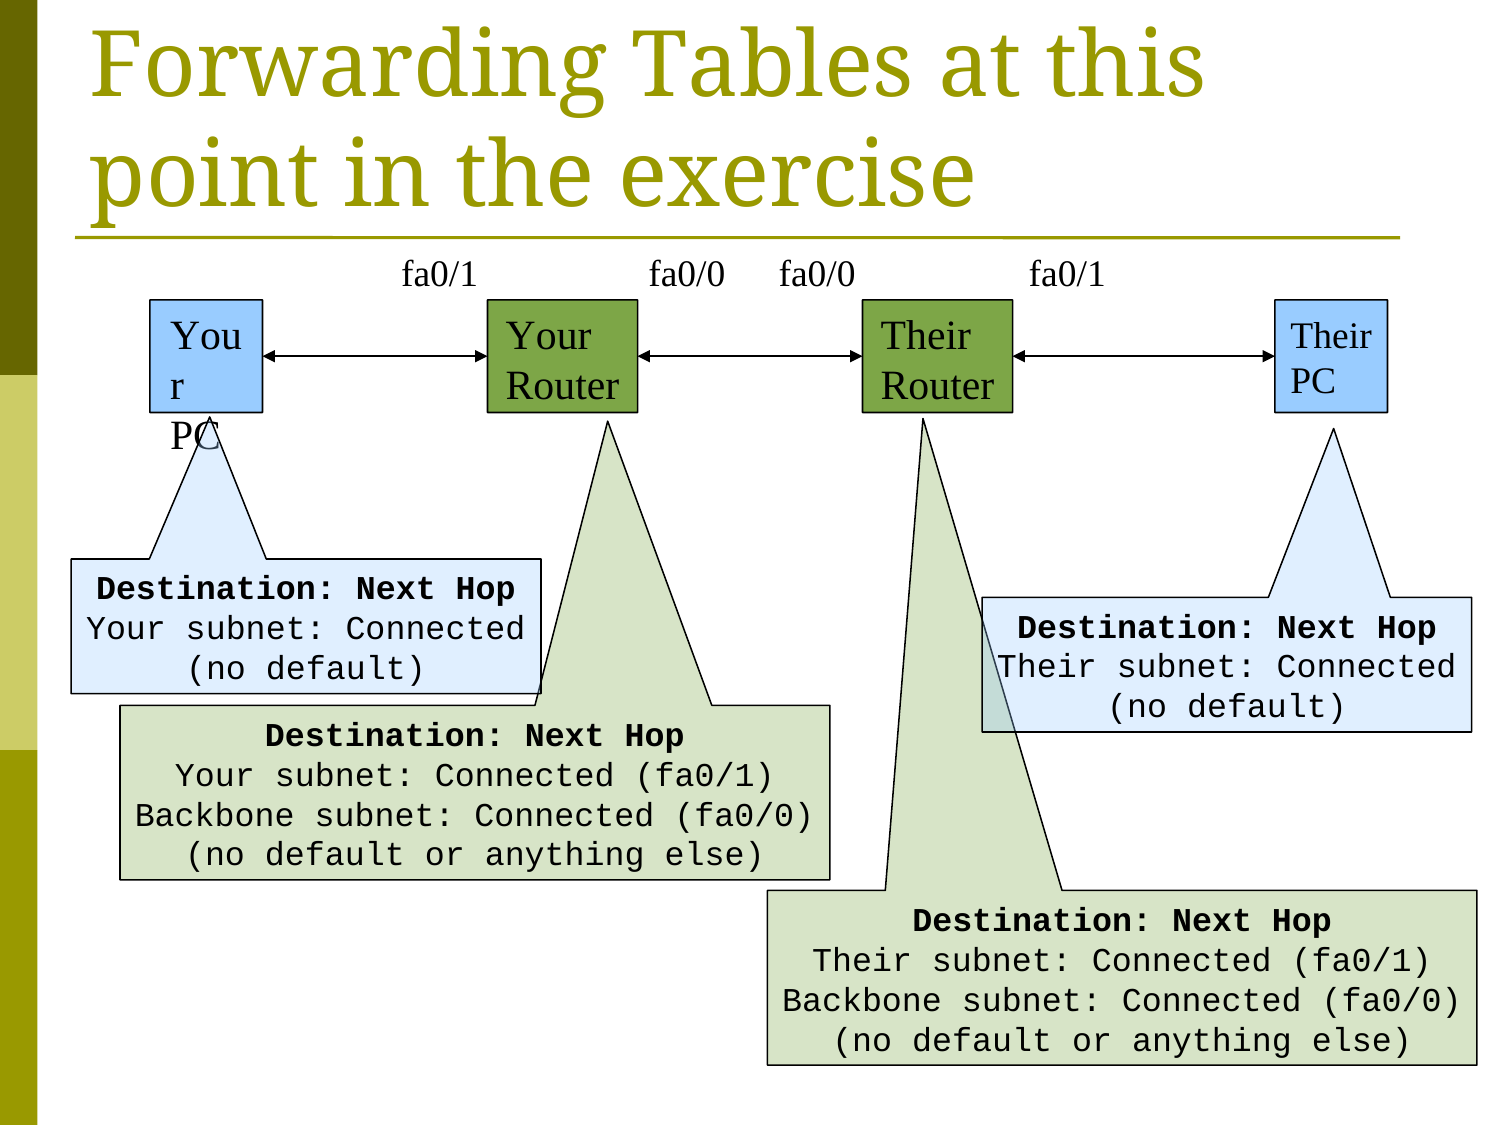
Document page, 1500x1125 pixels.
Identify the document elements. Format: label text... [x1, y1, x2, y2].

text_box fa0/1 [386, 241, 494, 302]
text_box fa0/0 [633, 241, 741, 302]
text_box fa0/1 [1014, 241, 1121, 302]
text_box Their PC [1274, 299, 1388, 413]
text_box fa0/0 [763, 241, 871, 302]
text_box Destination: Next Hop Your subnet: Connected (fa0/1) Backbone subnet: Connected (fa0/0) (no default or anything else) [120, 421, 830, 880]
text_box Their Router [862, 299, 1013, 413]
text_box Your PC [149, 299, 263, 413]
text_box Destination: Next Hop Their subnet: Connected (fa0/1) Backbone subnet: Connected (fa0/0) (no default or anything else) [767, 418, 1477, 1066]
text_box Destination: Next Hop Your subnet: Connected (no default) [71, 416, 542, 694]
text_box Destination: Next Hop Their subnet: Connected (no default) [982, 428, 1472, 732]
title Forwarding Tables at this point in the exercise [75, 0, 1426, 233]
text_box Your Router [487, 299, 638, 413]
